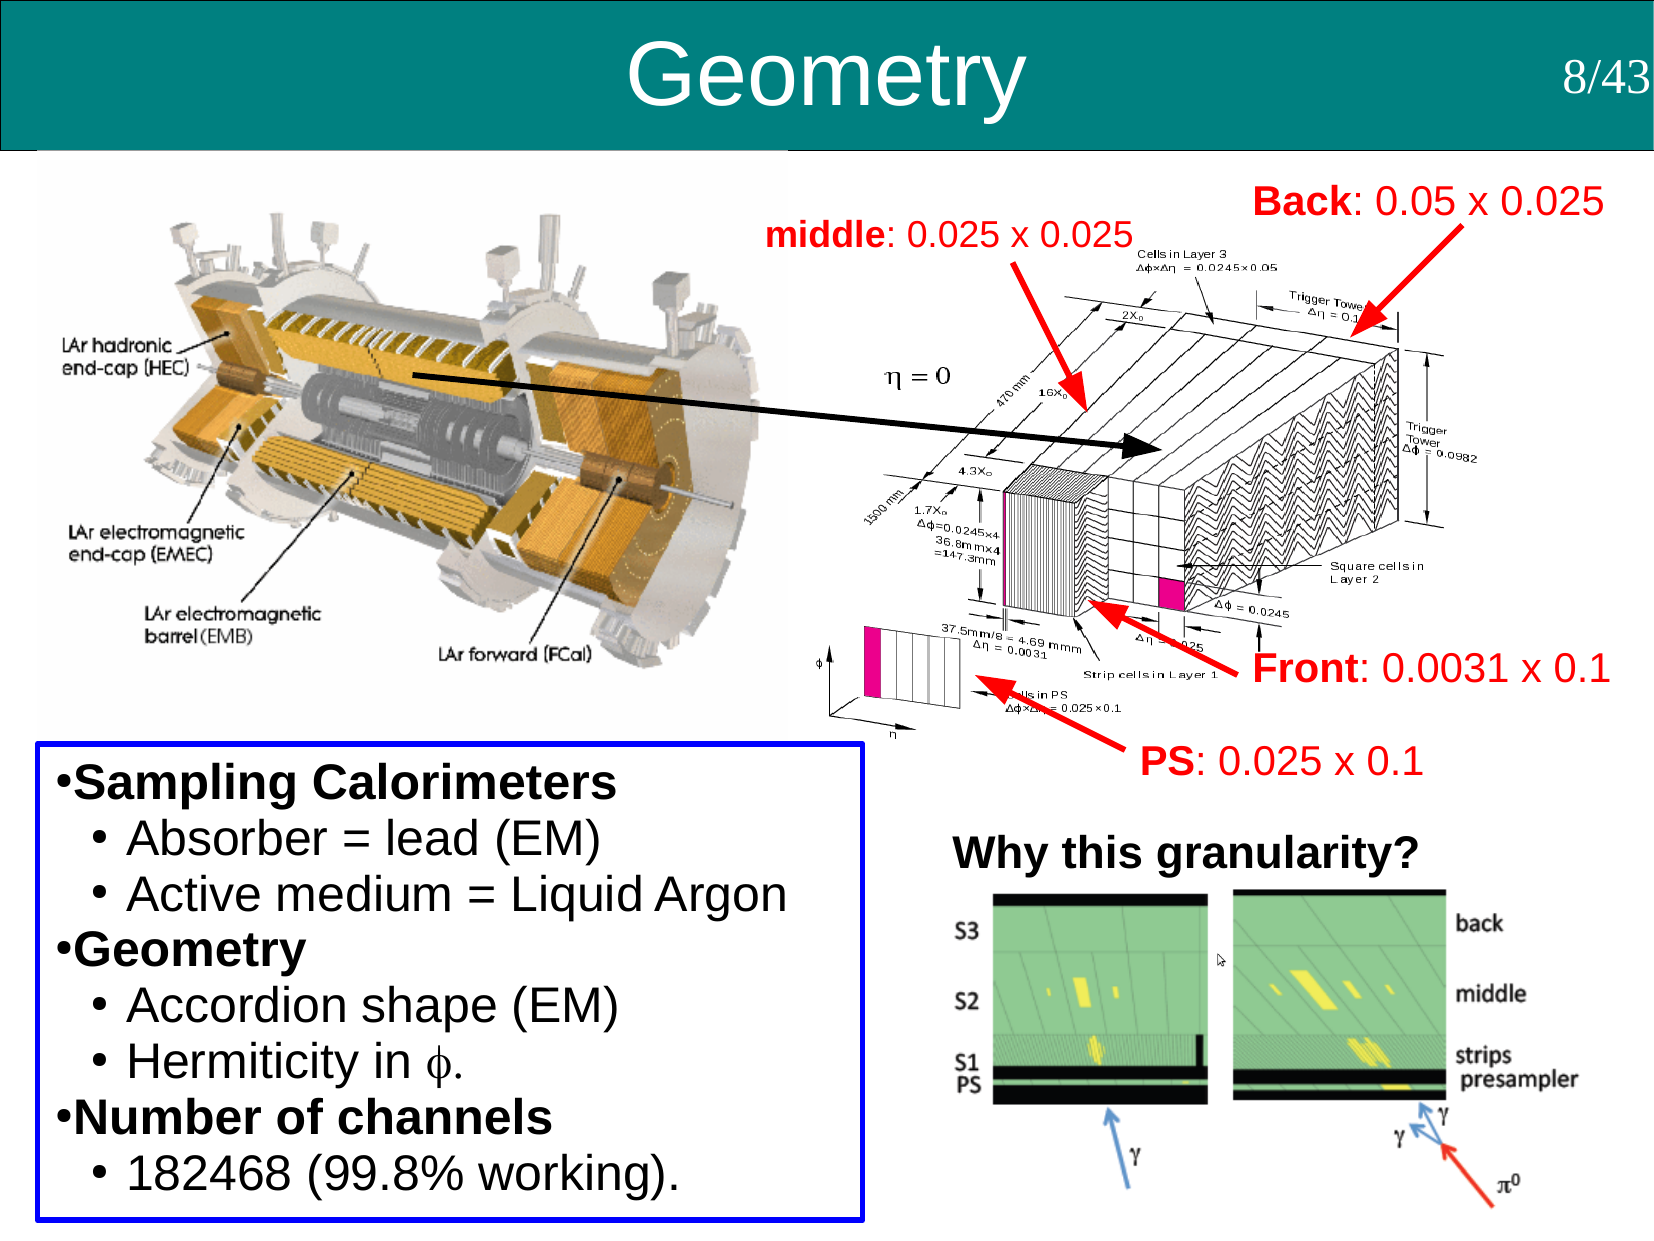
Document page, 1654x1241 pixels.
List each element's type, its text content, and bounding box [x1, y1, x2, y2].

picture [937, 875, 1613, 1229]
text_box Back: 0.05 x 0.025 [1237, 169, 1654, 232]
picture [37, 149, 788, 741]
text_box [816, 251, 1477, 738]
title Geometry [82, 22, 1571, 126]
text_box PS: 0.025 x 0.1 [1125, 730, 1463, 792]
text_box middle: 0.025 x 0.025 [750, 205, 1201, 263]
text_box Why this granularity? [937, 820, 1576, 887]
text_box Sampling Calorimeters Absorber = lead (EM) Active medium = Liquid Argon Geometry Accordion shape (EM) Hermiticity in f. Number of channels 182468 (99.8% working). [37, 744, 863, 1221]
text_box Front: 0.0031 x 0.1 [1237, 637, 1654, 699]
